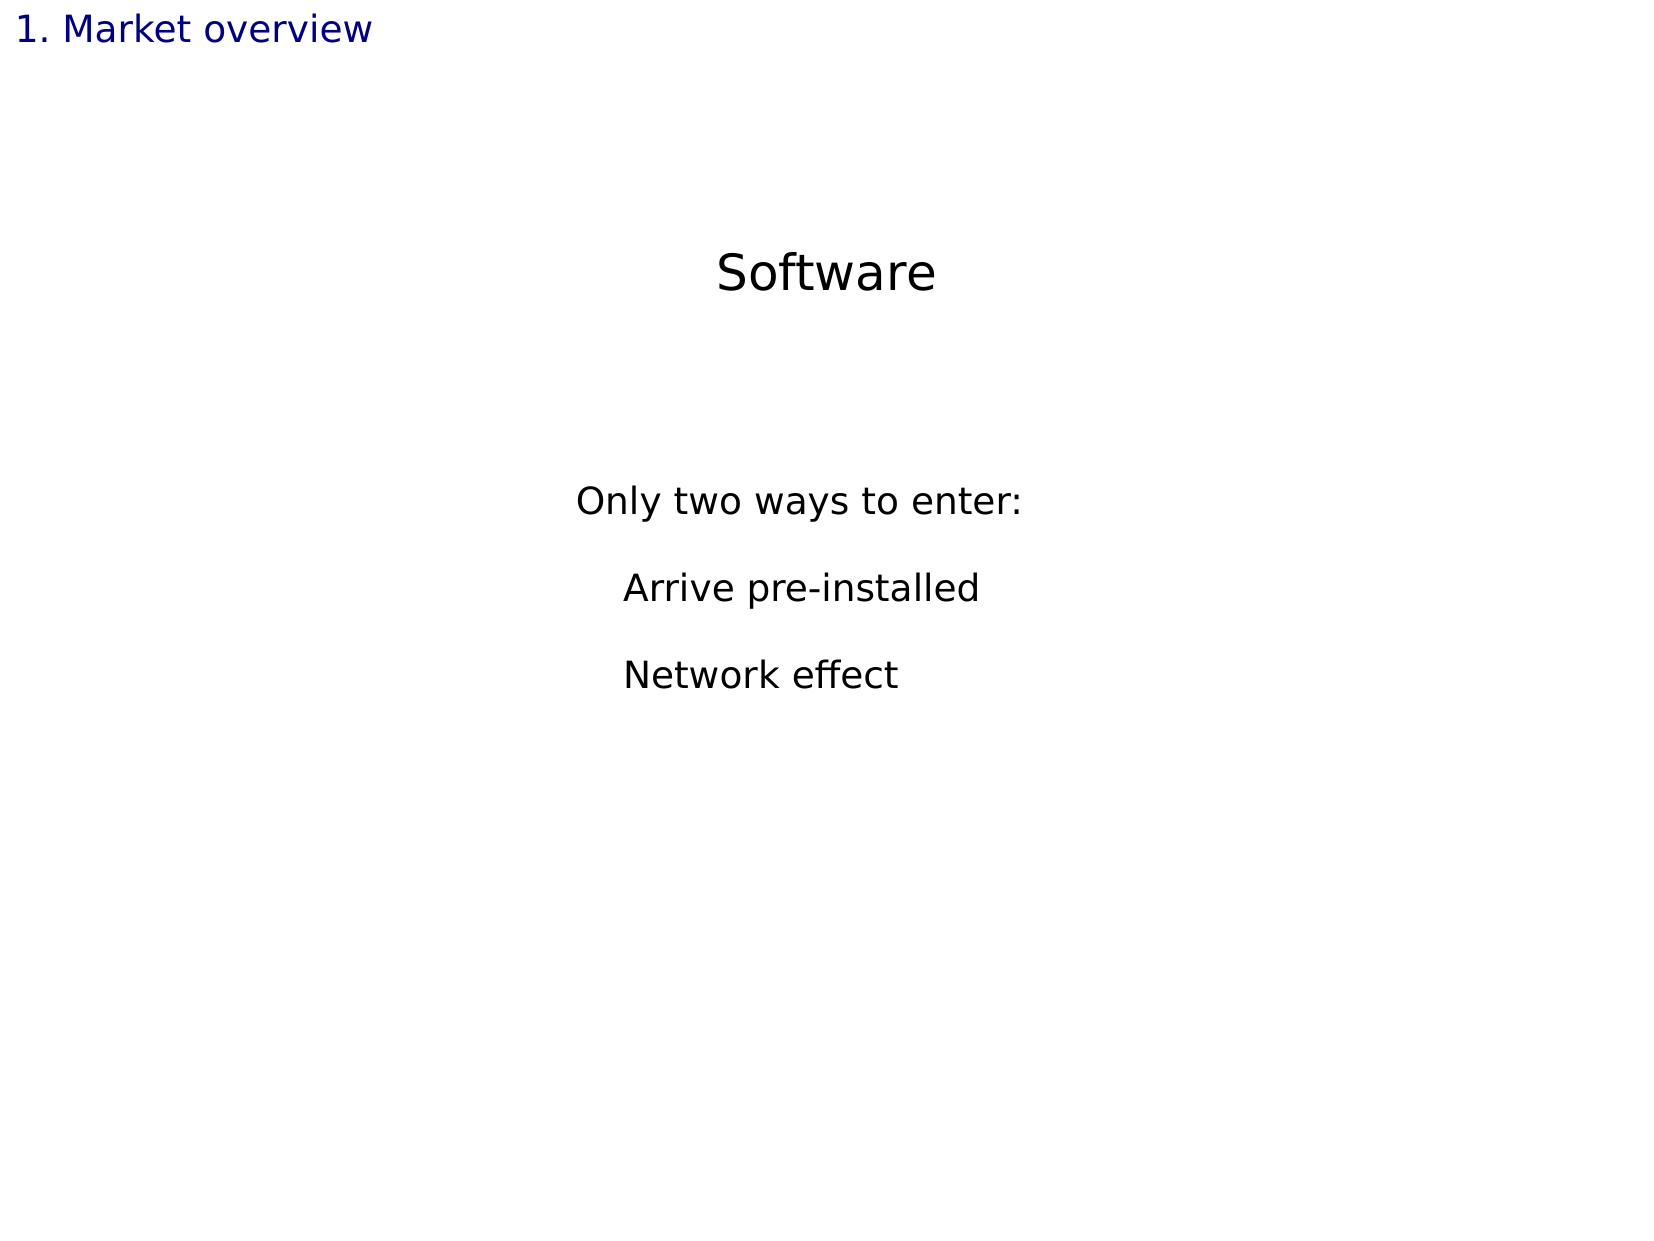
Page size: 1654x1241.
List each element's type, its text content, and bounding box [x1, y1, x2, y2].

text_box Software [0, 236, 1654, 310]
text_box Only two ways to enter: Arrive pre-installed Network effect [561, 472, 1123, 705]
text_box 1. Market overview [0, 0, 768, 59]
